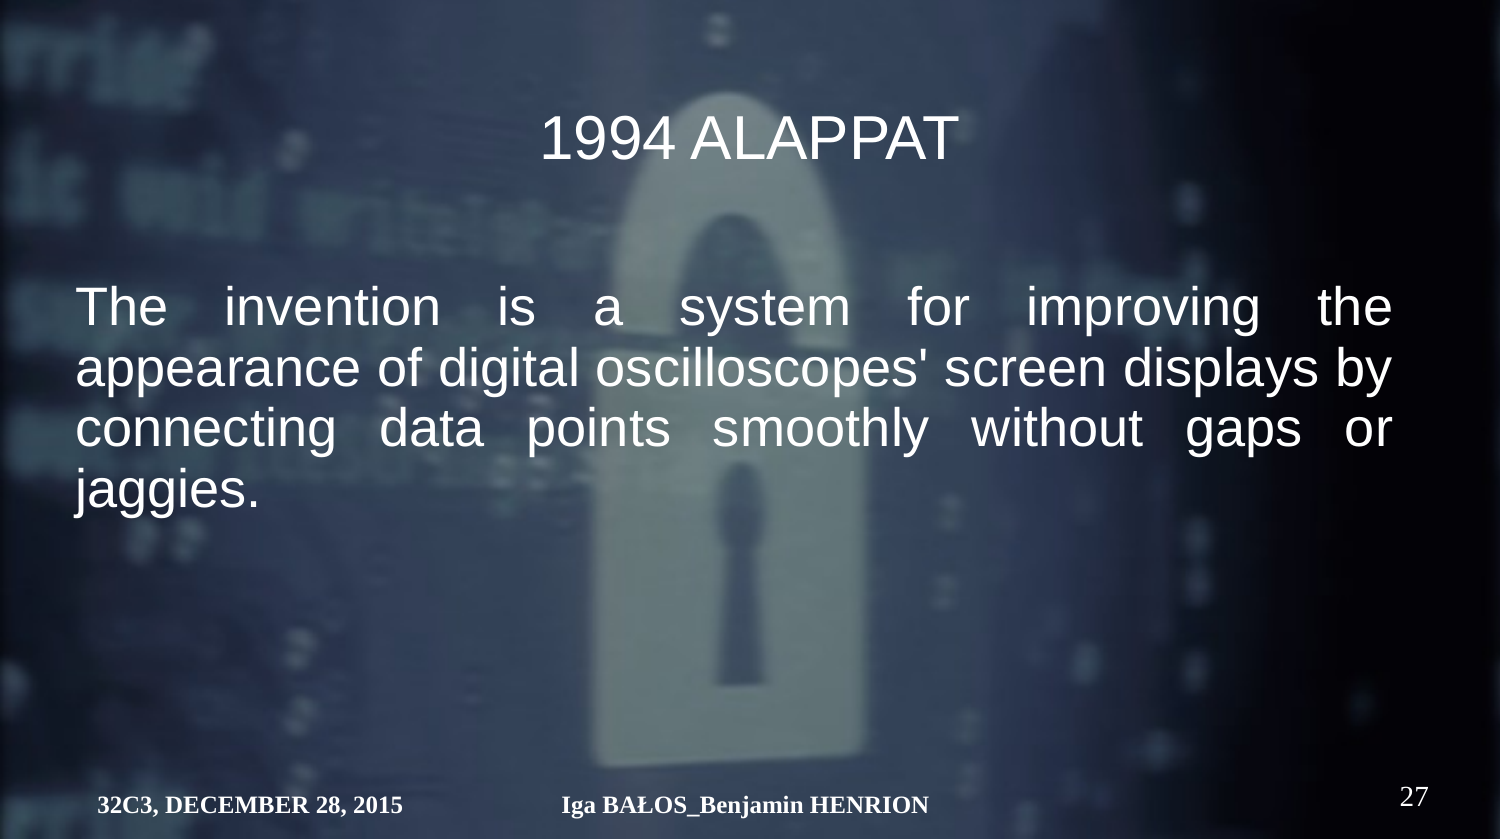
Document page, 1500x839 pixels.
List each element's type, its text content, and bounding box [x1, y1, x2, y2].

picture [0, 0, 1500, 839]
title 1994 ALAPPAT [74, 33, 1425, 174]
list The invention is a system for improving the appearance of digital oscilloscopes' screen displays by connecting data points smoothly without gaps or jaggies. [74, 196, 1395, 839]
